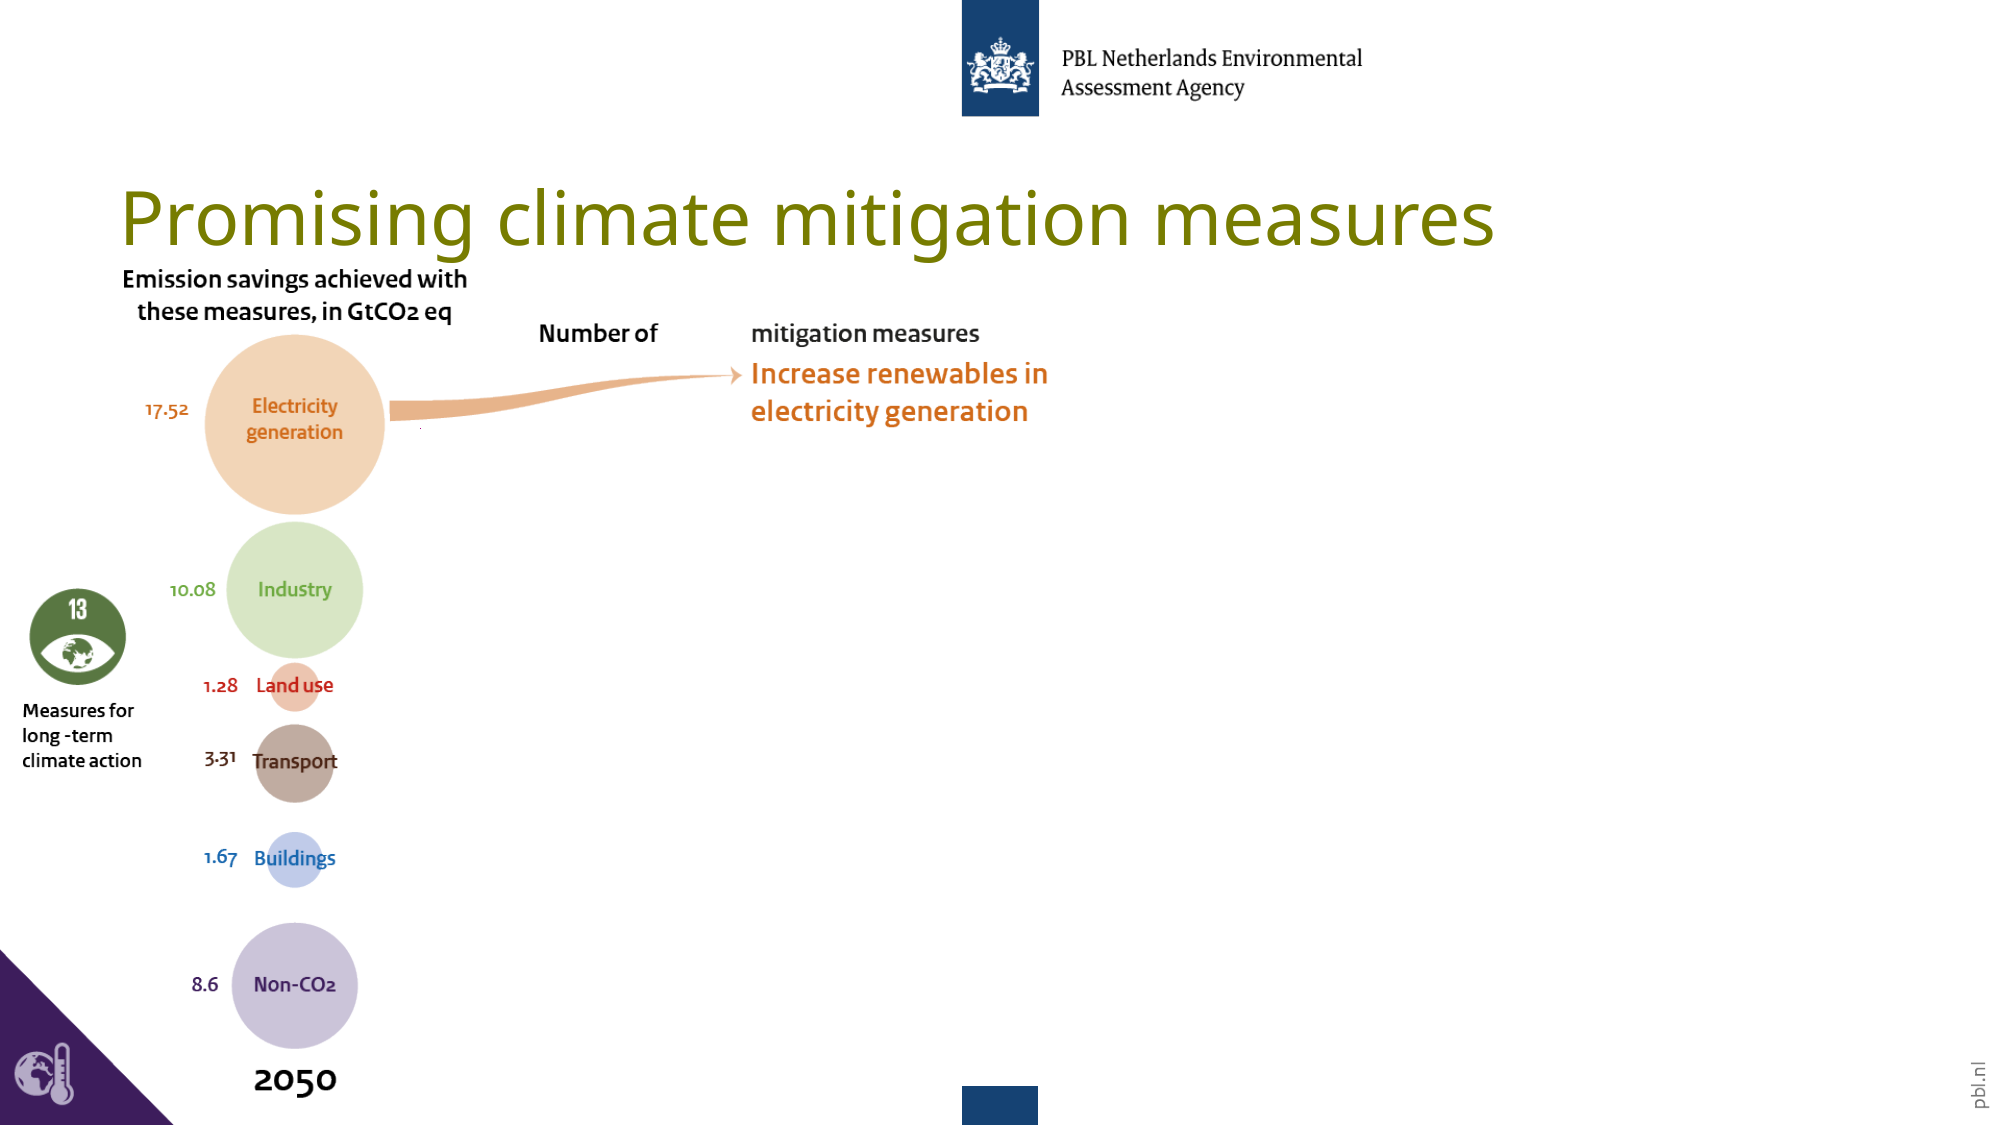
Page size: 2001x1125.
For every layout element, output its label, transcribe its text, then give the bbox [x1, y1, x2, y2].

picture [0, 0, 2000, 1125]
title Promising climate mitigation measures [104, 172, 1897, 329]
